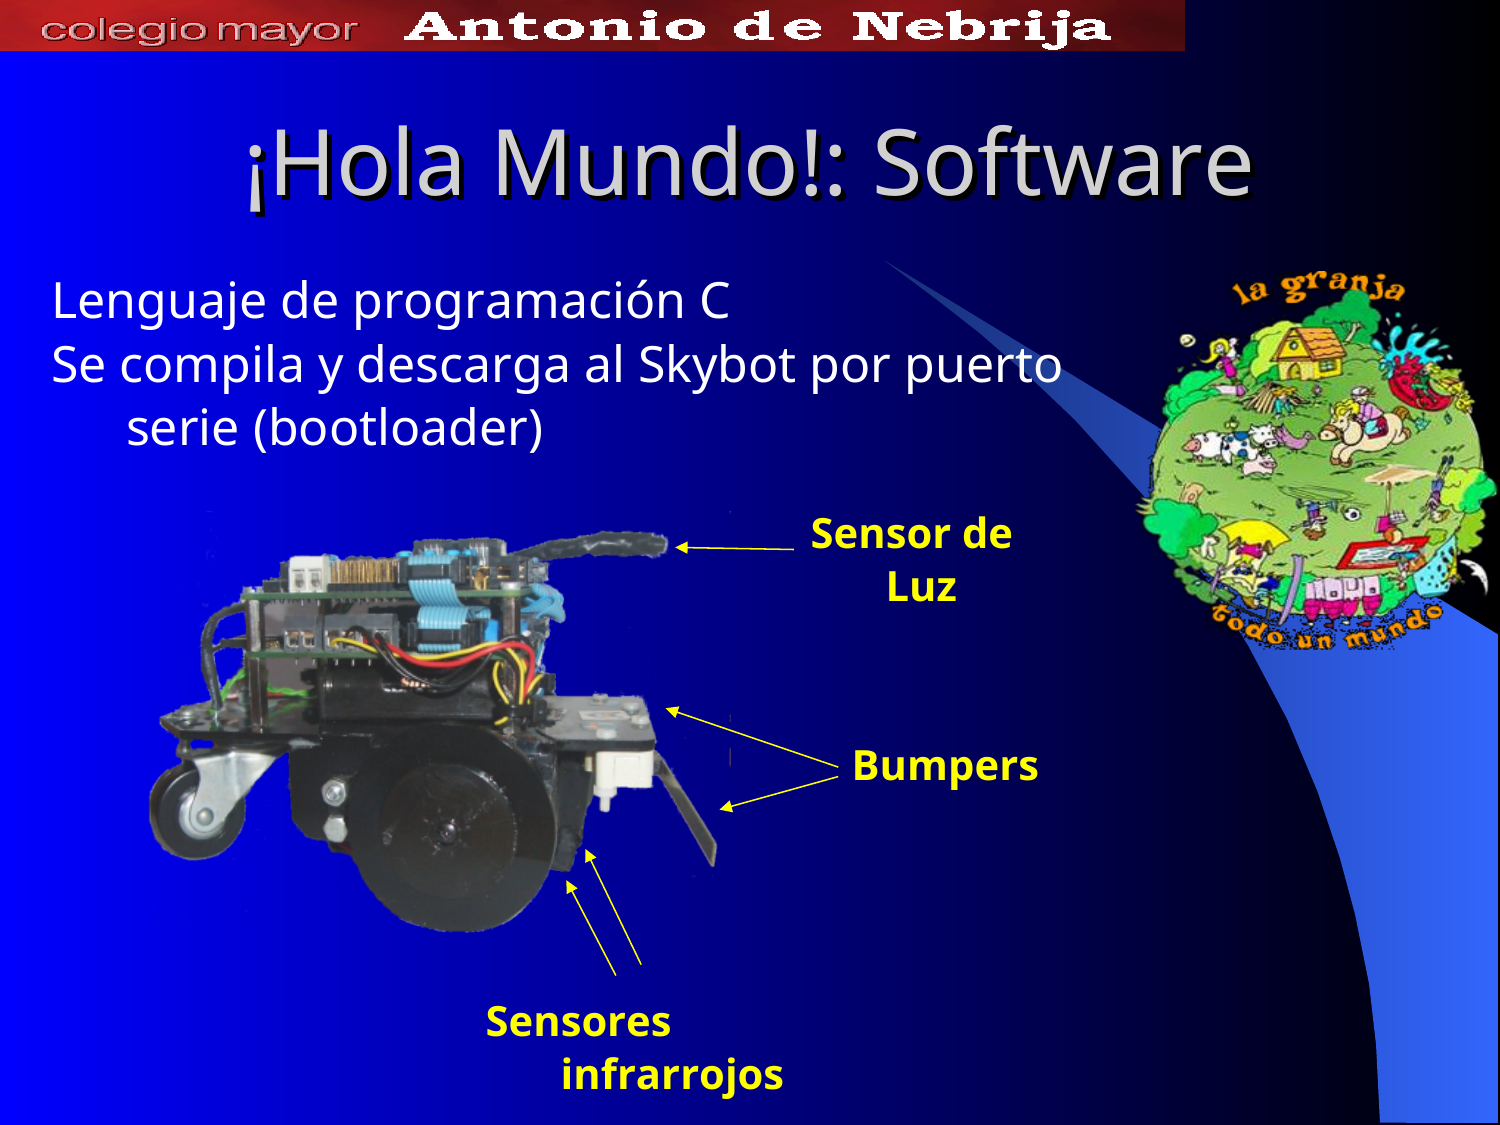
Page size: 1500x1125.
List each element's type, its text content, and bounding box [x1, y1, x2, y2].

text_box Sensor de Luz [795, 498, 1055, 620]
text_box Lenguaje de programación C Se compila y descarga al Skybot por puerto serie (bootloader) [36, 260, 1083, 466]
picture [147, 511, 731, 938]
picture [1135, 271, 1500, 655]
text_box Bumpers [836, 730, 1070, 799]
picture [0, 0, 1185, 52]
text_box Sensores infrarrojos [470, 986, 883, 1108]
title ¡Hola Mundo!: Software [0, 97, 1500, 223]
